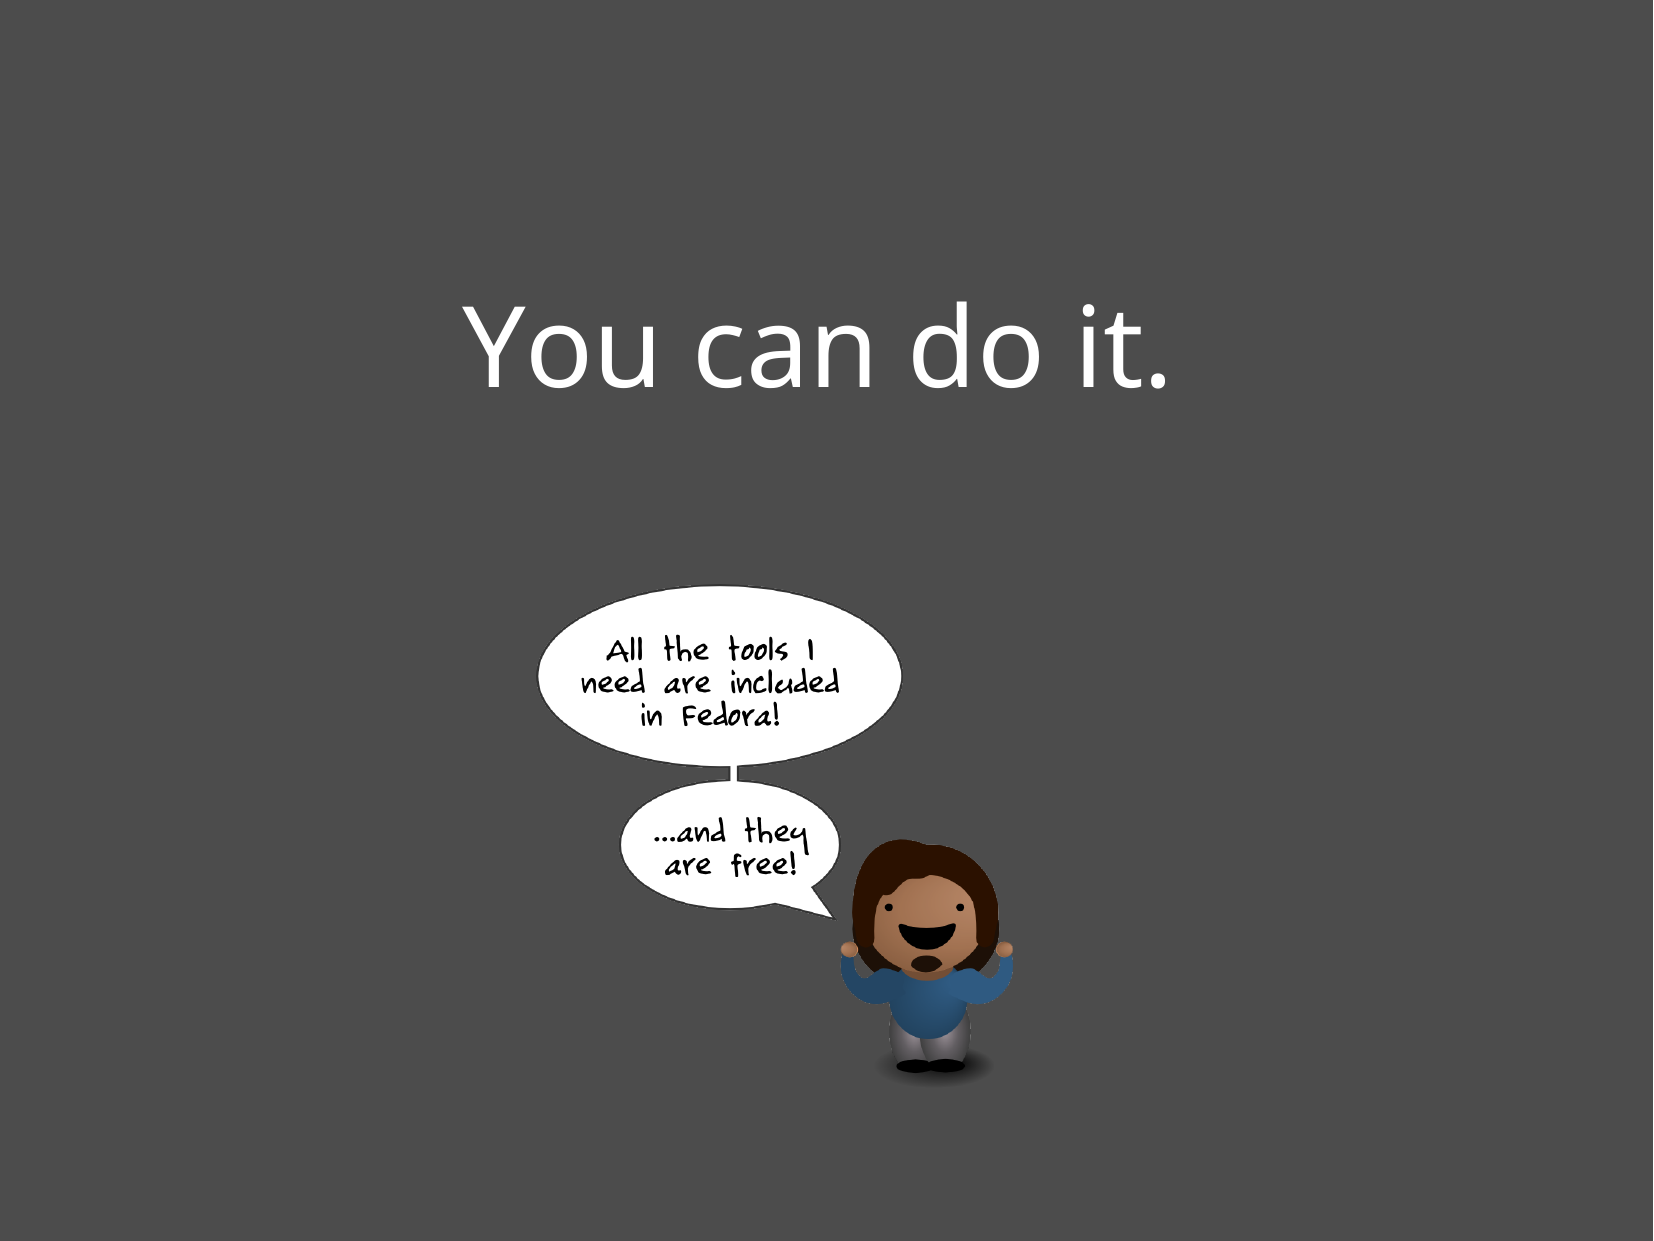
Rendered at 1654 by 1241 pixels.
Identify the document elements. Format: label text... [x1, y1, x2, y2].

title You can do it. [112, 252, 1524, 460]
picture [536, 584, 1013, 1088]
